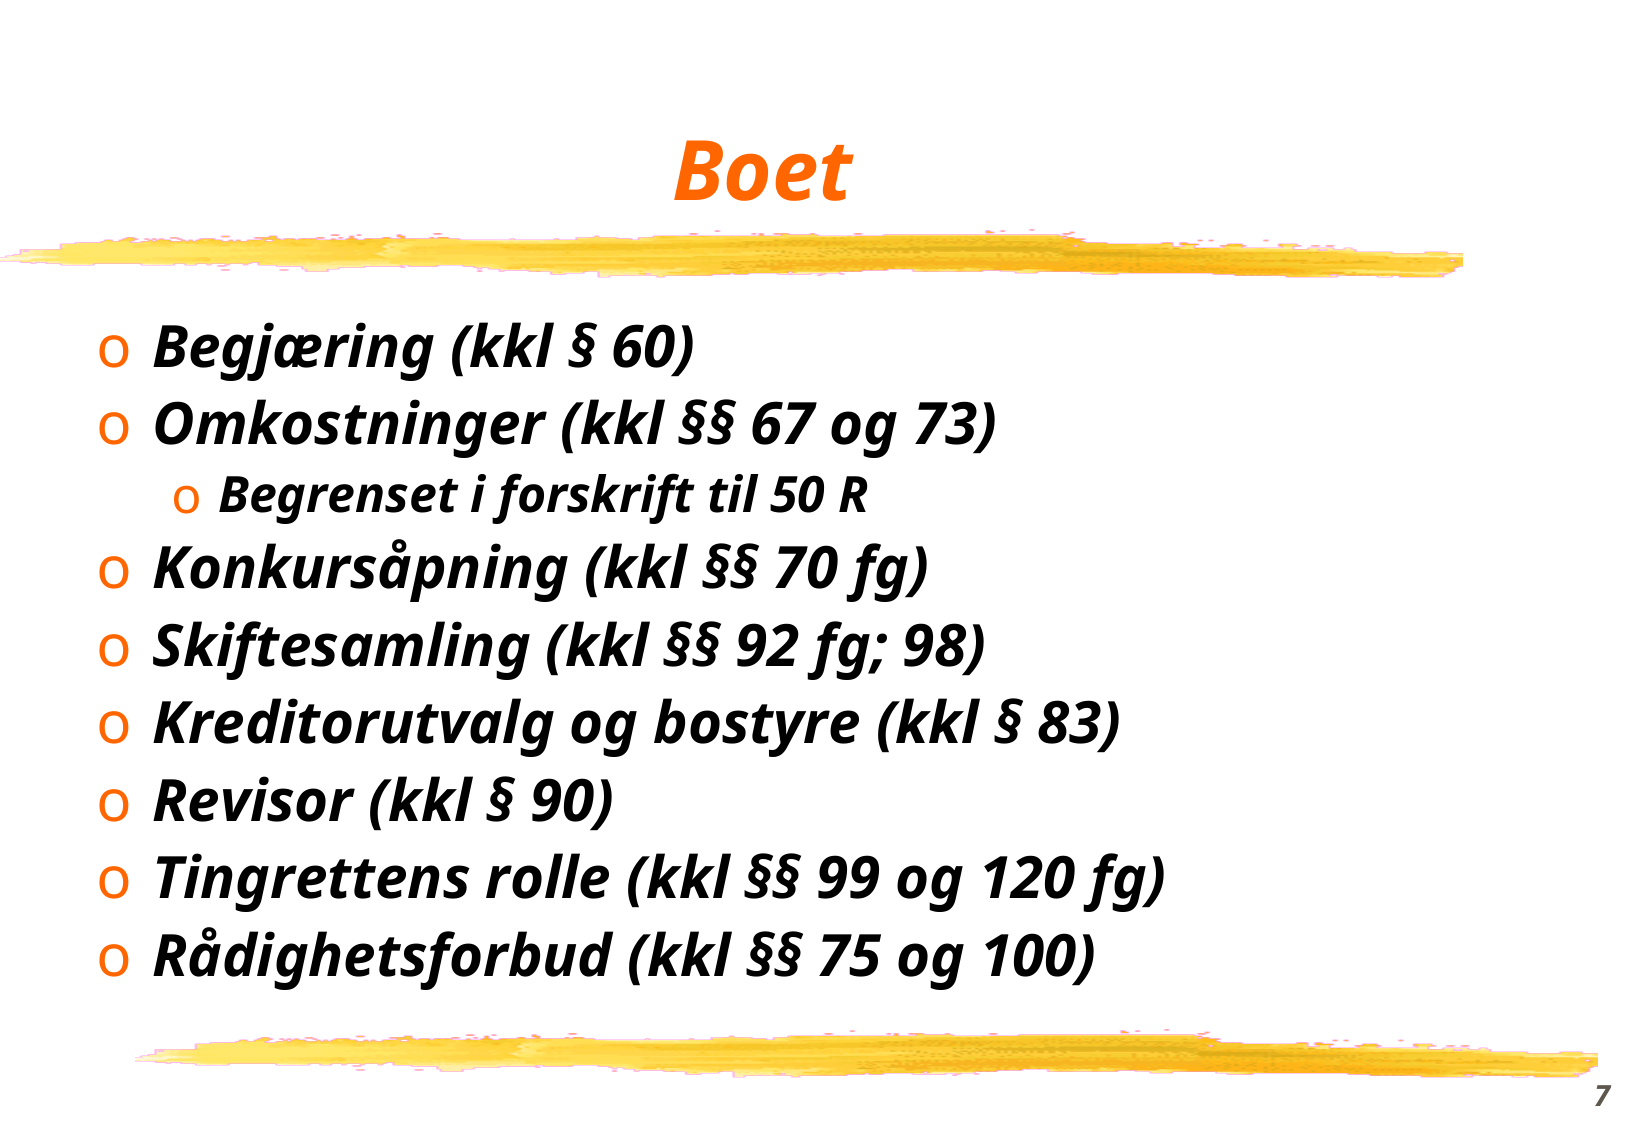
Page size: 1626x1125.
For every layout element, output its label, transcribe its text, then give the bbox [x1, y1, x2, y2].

list Begjæring (kkl § 60) Omkostninger (kkl §§ 67 og 73) Begrenset i forskrift til 50 R Konkursåpning (kkl §§ 70 fg) Skiftesamling (kkl §§ 92 fg; 98) Kreditorutvalg og bostyre (kkl § 83) Revisor (kkl § 90) Tingrettens rolle (kkl §§ 99 og 120 fg) Rådighetsforbud (kkl §§ 75 og 100) [81, 309, 1535, 1001]
text_box <number> [1516, 1050, 1626, 1125]
picture [135, 1024, 1598, 1088]
title Boet [72, 37, 1454, 225]
picture [0, 224, 1463, 288]
